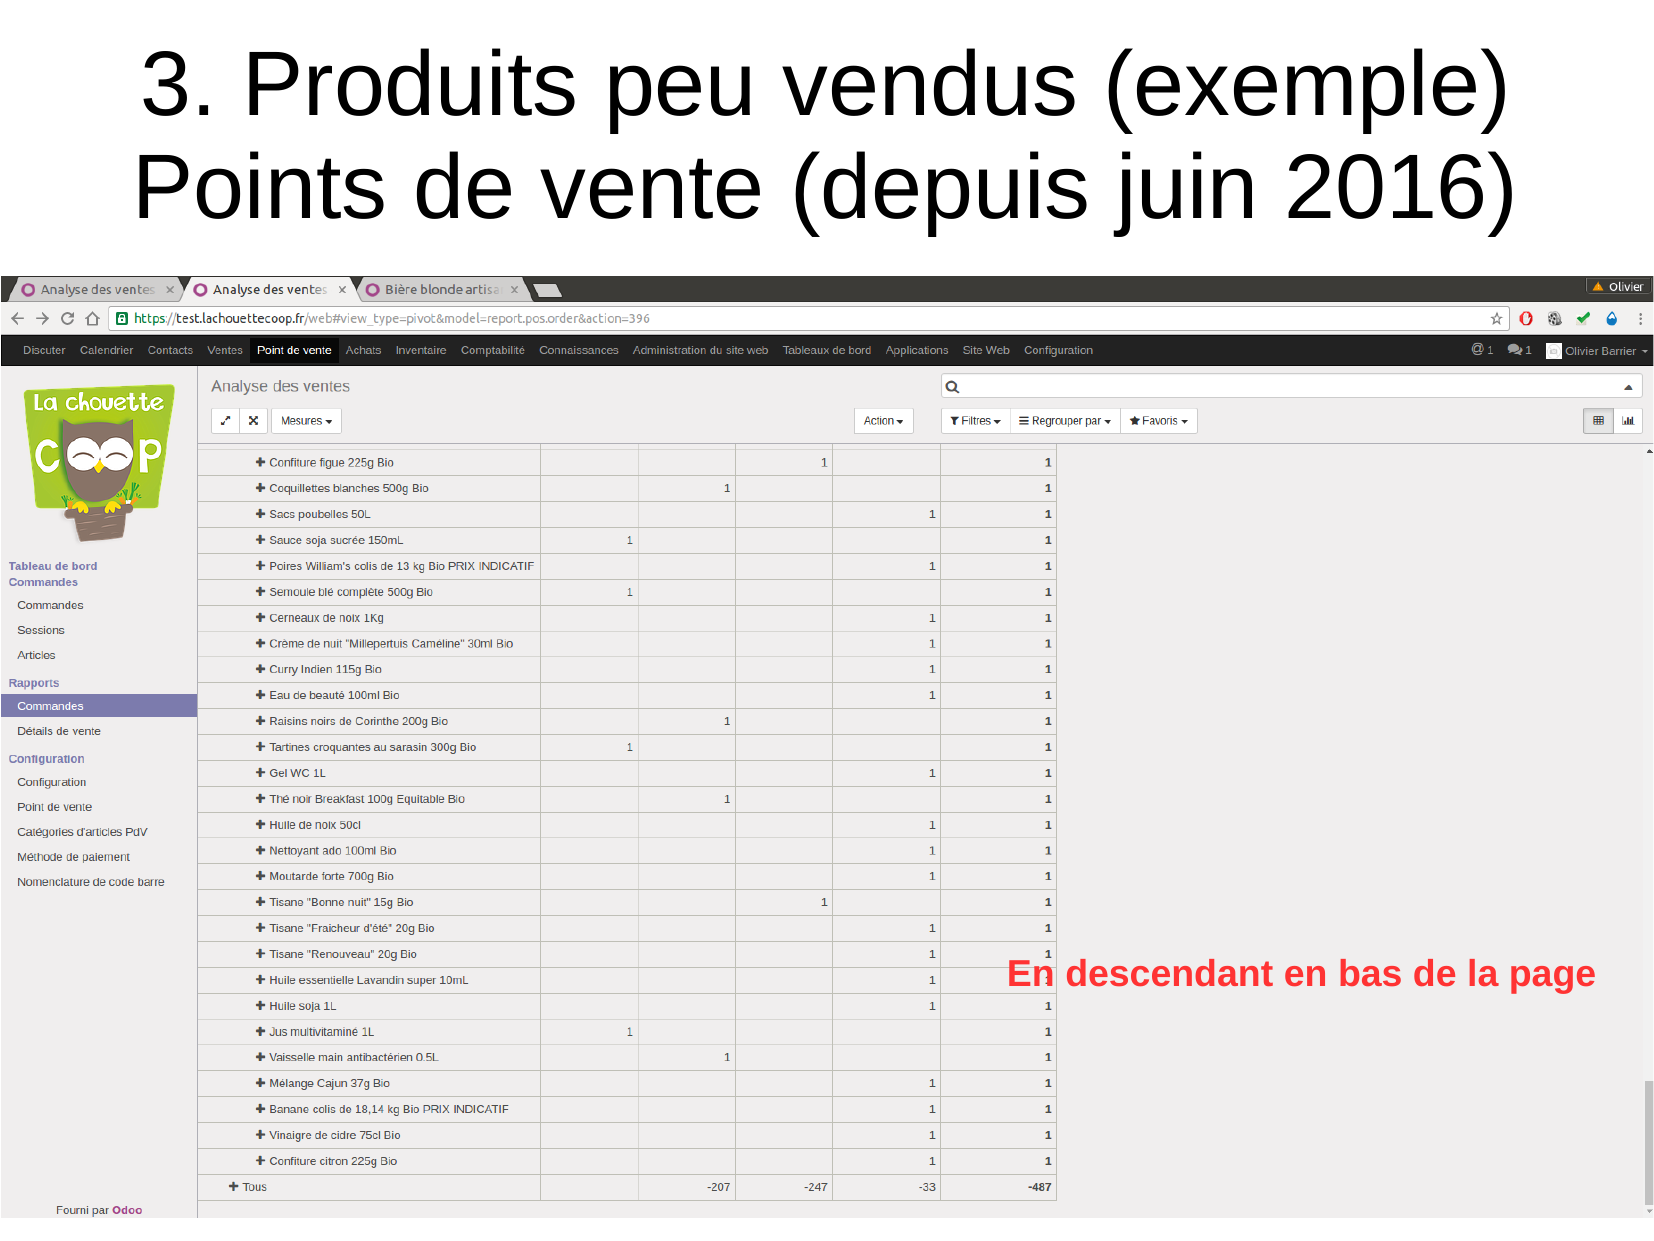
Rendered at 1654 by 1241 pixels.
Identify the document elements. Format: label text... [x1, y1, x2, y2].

text_box En descendant en bas de la page [992, 945, 1630, 1004]
title 3. Produits peu vendus (exemple) Points de vente (depuis juin 2016) [82, 31, 1571, 239]
picture [1, 276, 1654, 1218]
